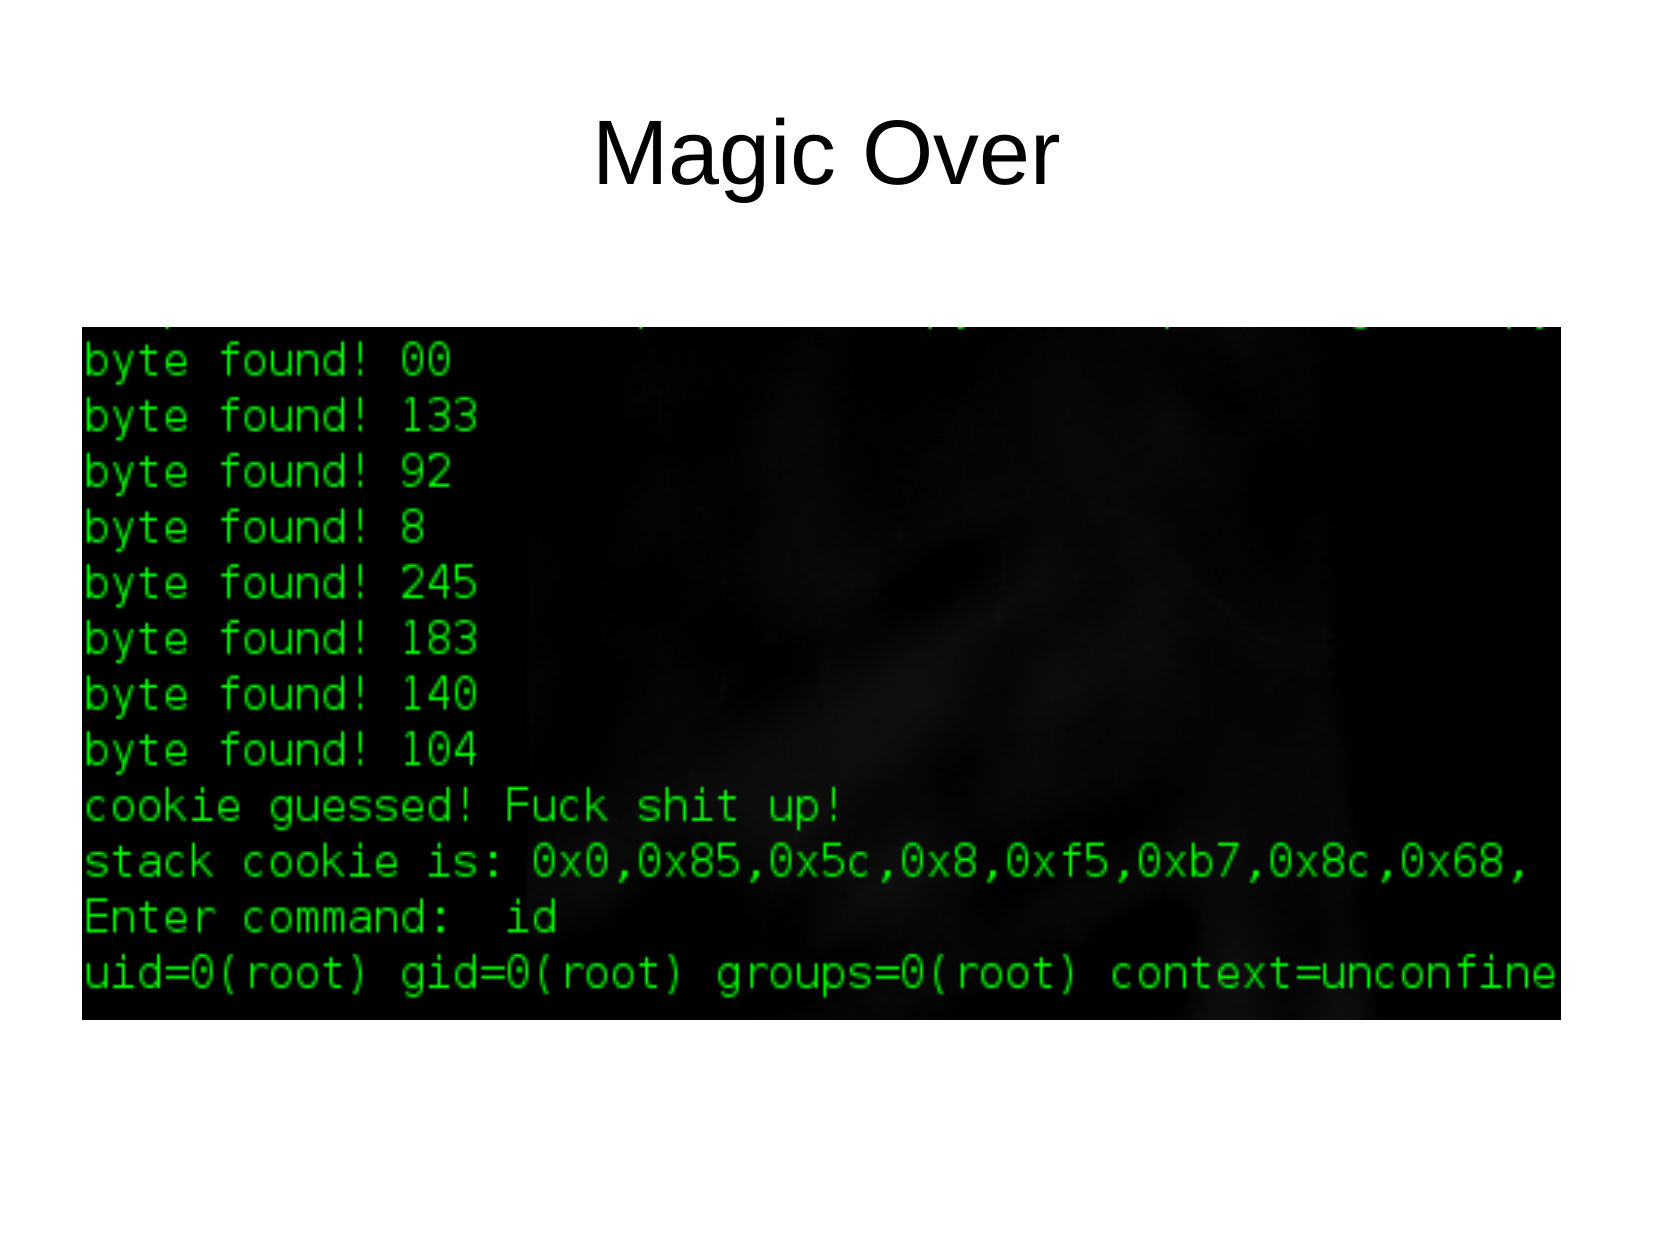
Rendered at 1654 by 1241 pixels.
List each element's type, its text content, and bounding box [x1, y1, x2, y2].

title Magic Over [82, 49, 1571, 257]
picture [82, 327, 1561, 1021]
